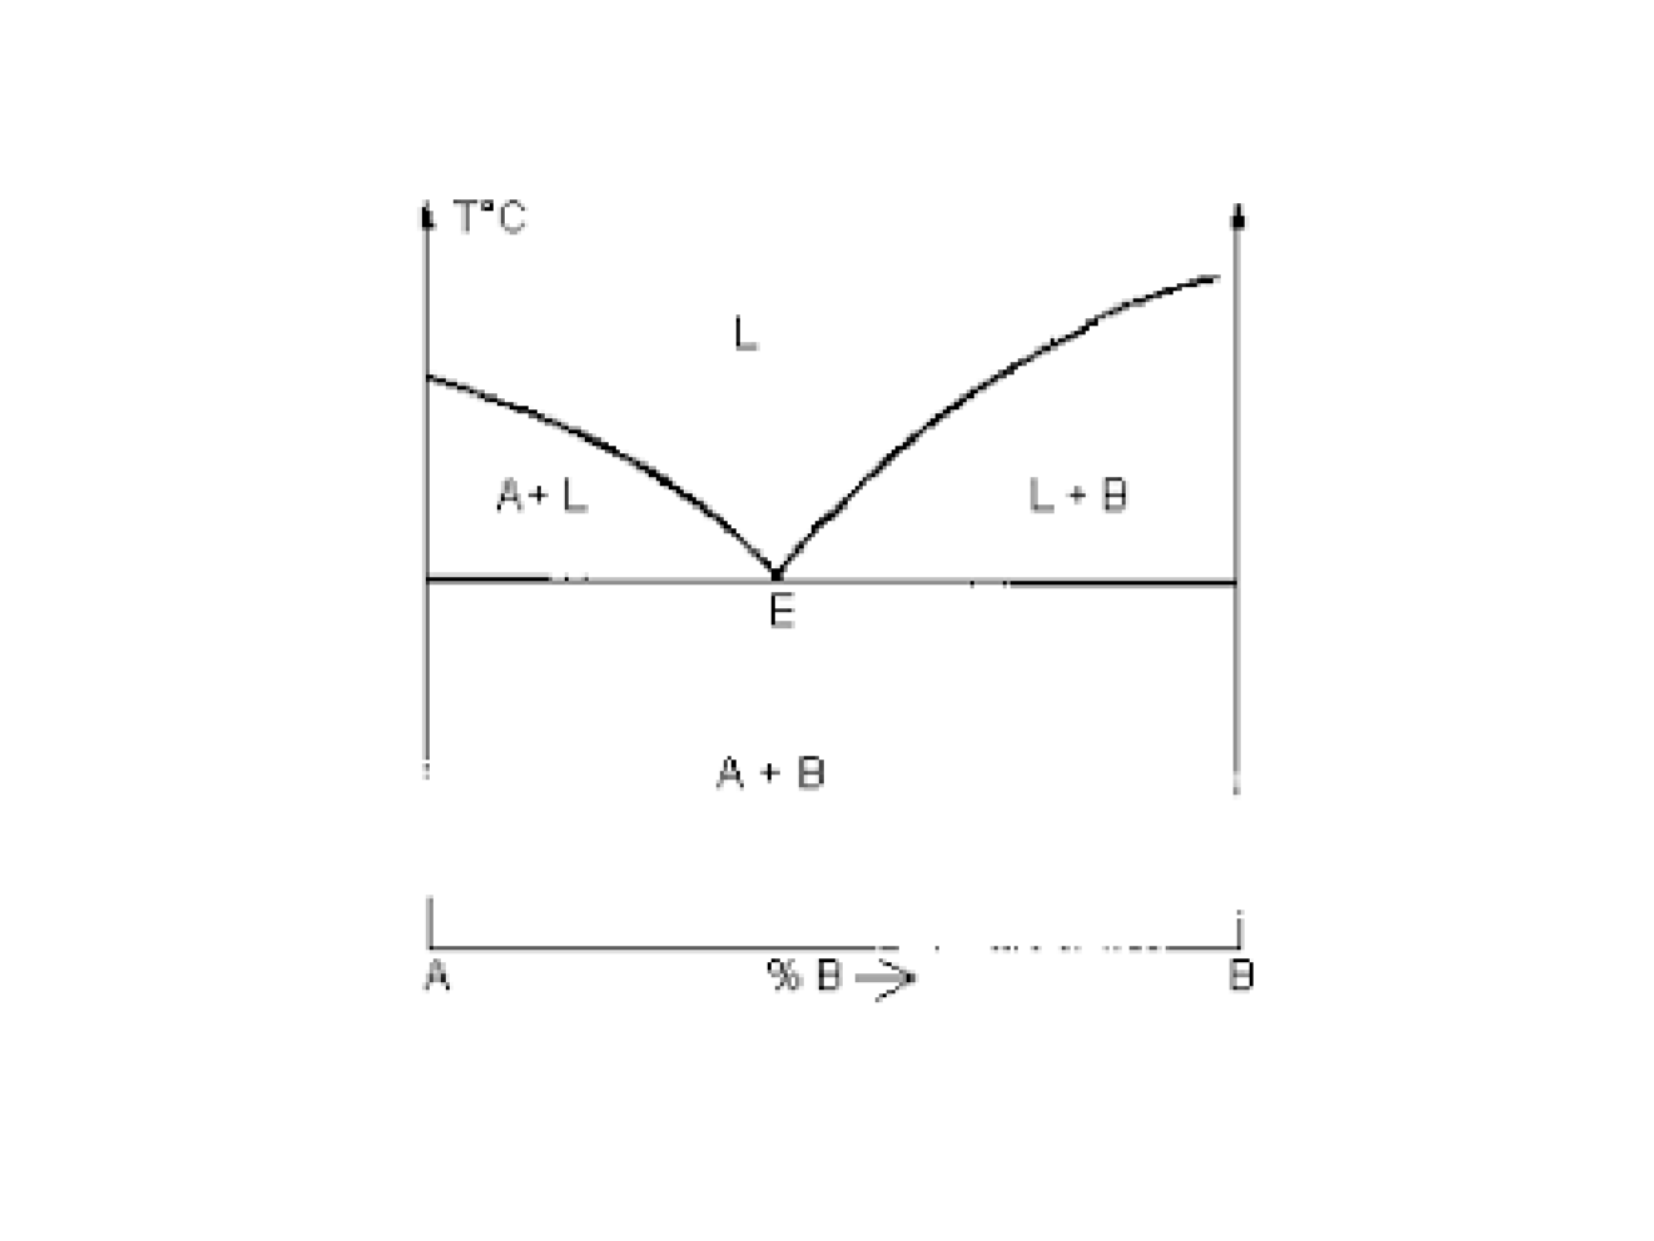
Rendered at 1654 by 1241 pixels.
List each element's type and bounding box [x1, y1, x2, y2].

picture [386, 177, 1300, 1041]
